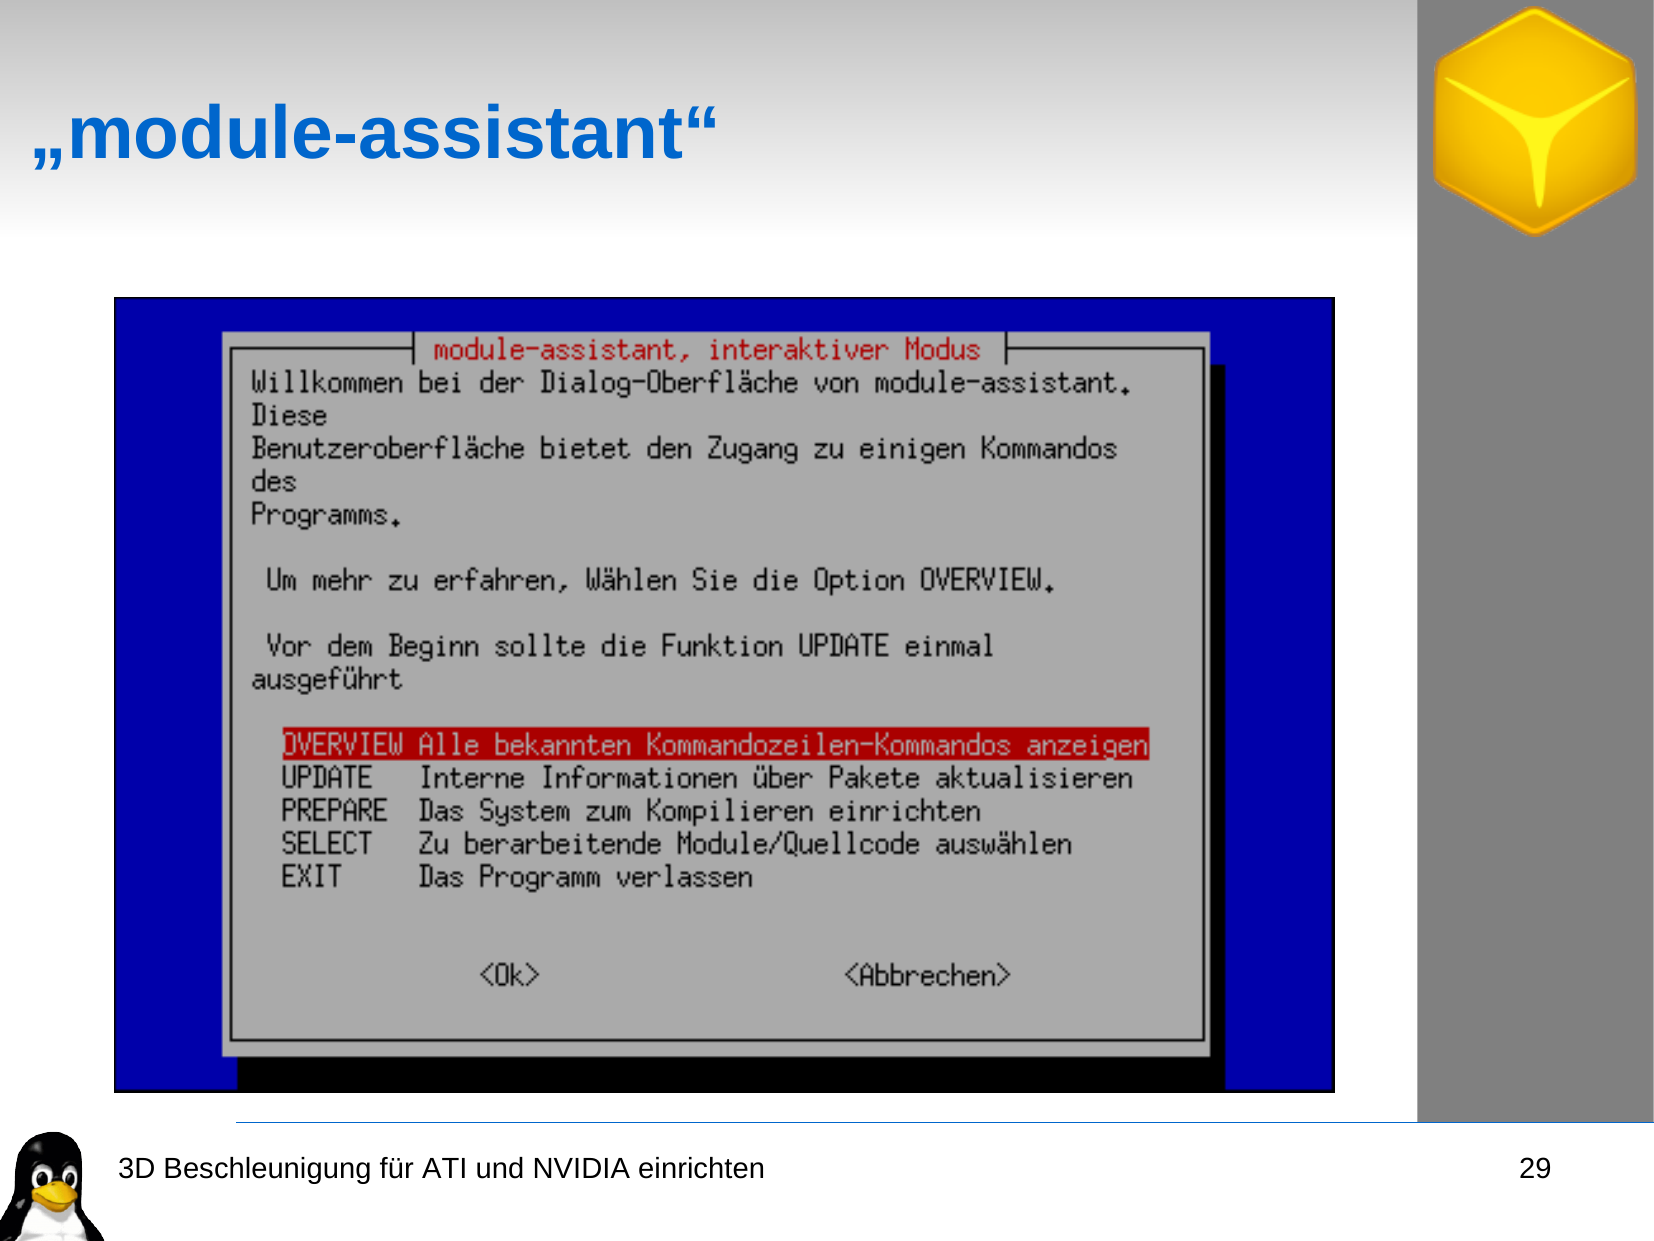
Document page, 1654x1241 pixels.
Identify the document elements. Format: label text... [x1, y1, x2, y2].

title „module-assistant“ [29, 29, 1388, 237]
picture [1433, 6, 1638, 237]
picture [0, 1121, 148, 1241]
picture [114, 297, 1335, 1093]
picture [139, 1160, 148, 1176]
